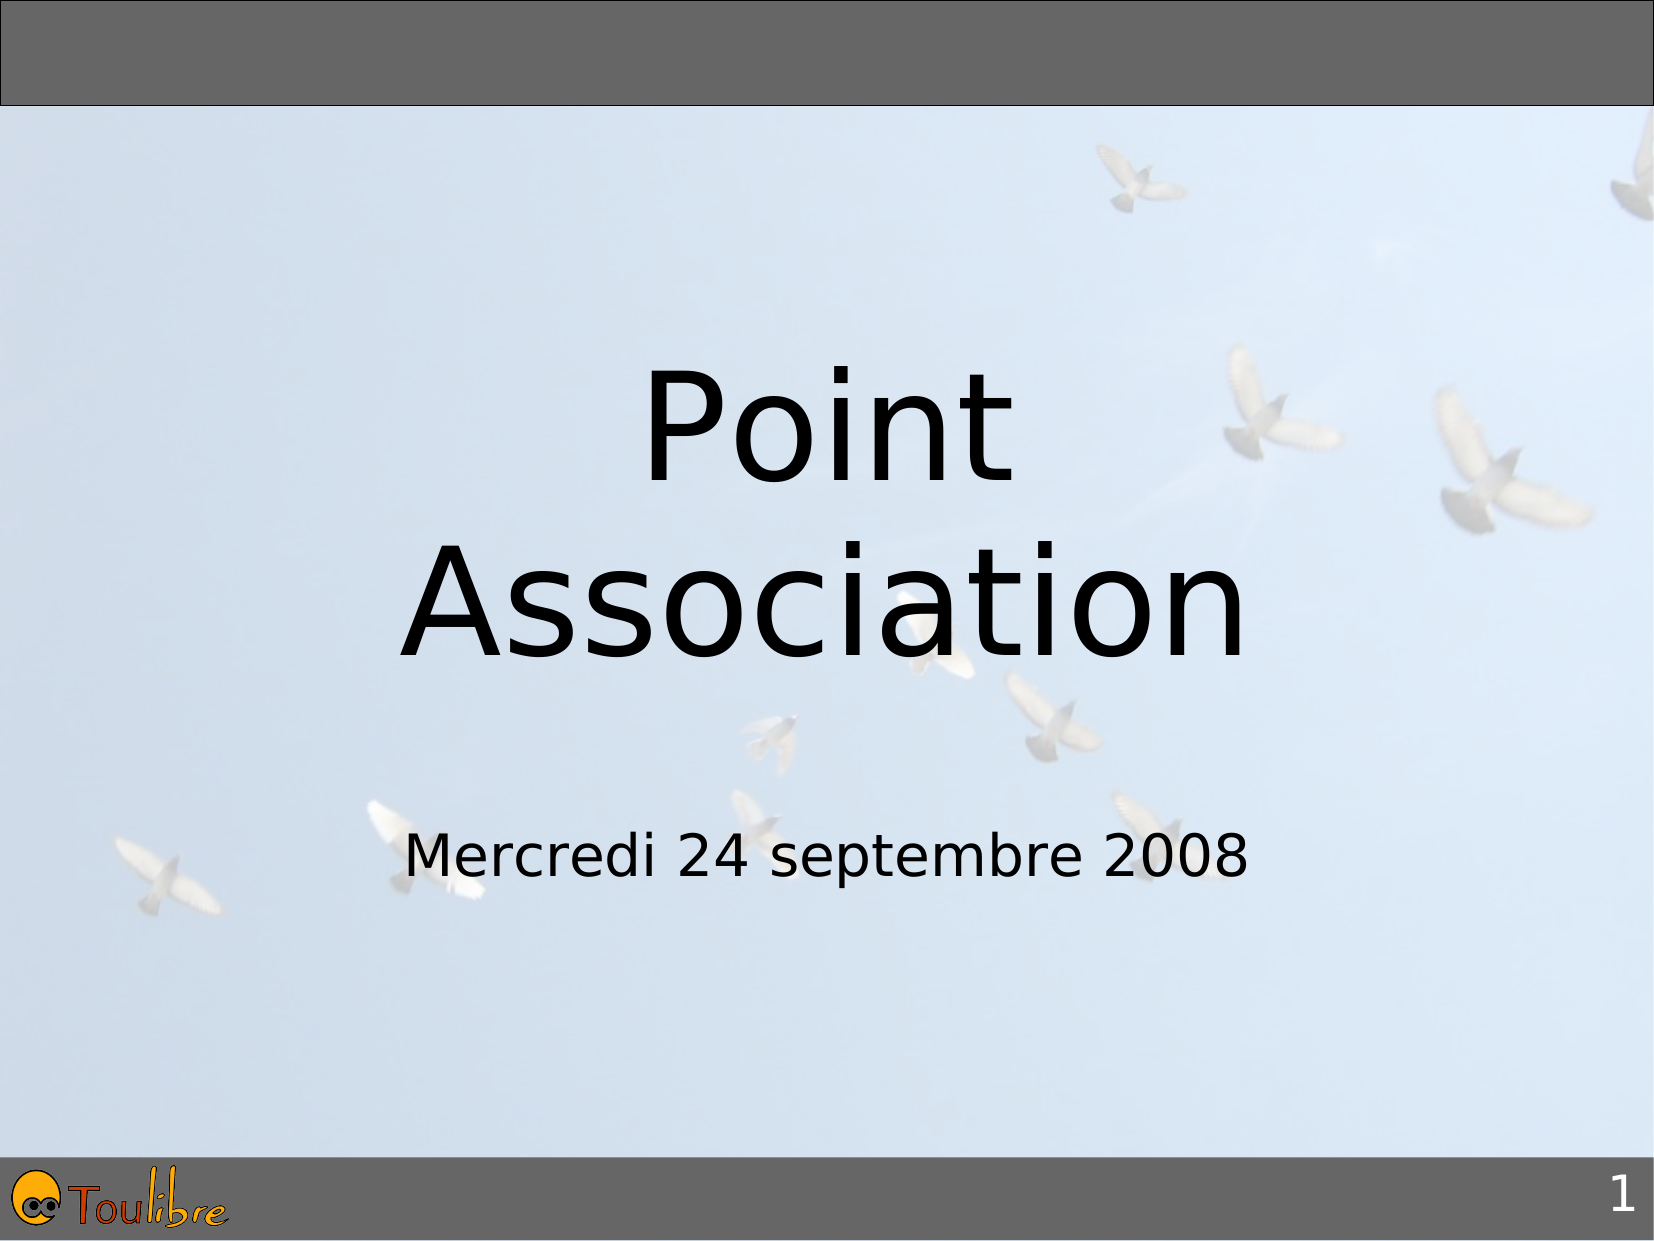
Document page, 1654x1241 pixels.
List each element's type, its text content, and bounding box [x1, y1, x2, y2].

text_box Point Association Mercredi 24 septembre 2008 [0, 334, 1654, 898]
picture [11, 1165, 229, 1228]
